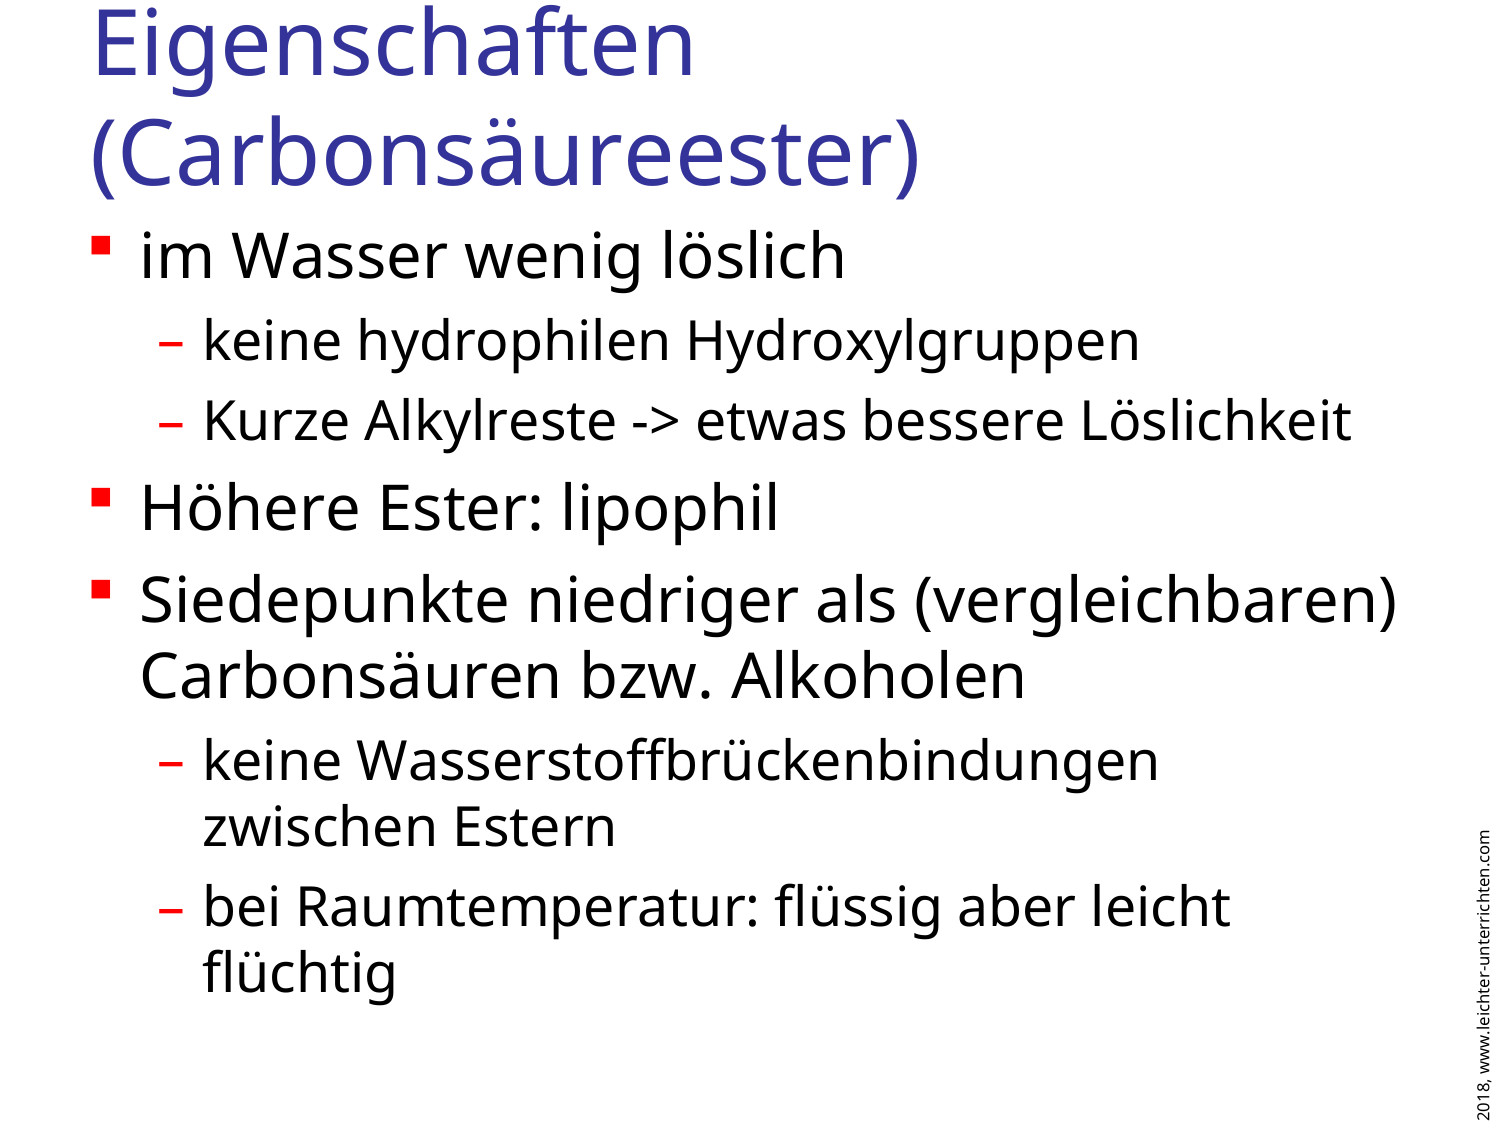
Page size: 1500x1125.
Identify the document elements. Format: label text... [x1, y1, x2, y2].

title Eigenschaften (Carbonsäureester) [74, 0, 1459, 188]
list im Wasser wenig löslich keine hydrophilen Hydroxylgruppen Kurze Alkylreste -> etwas bessere Löslichkeit Höhere Ester: lipophil Siedepunkte niedriger als (vergleichbaren) Carbonsäuren bzw. Alkoholen keine Wasserstoffbrückenbindungen zwischen Estern bei Raumtemperatur: flüssig aber leicht flüchtig [71, 208, 1422, 1094]
